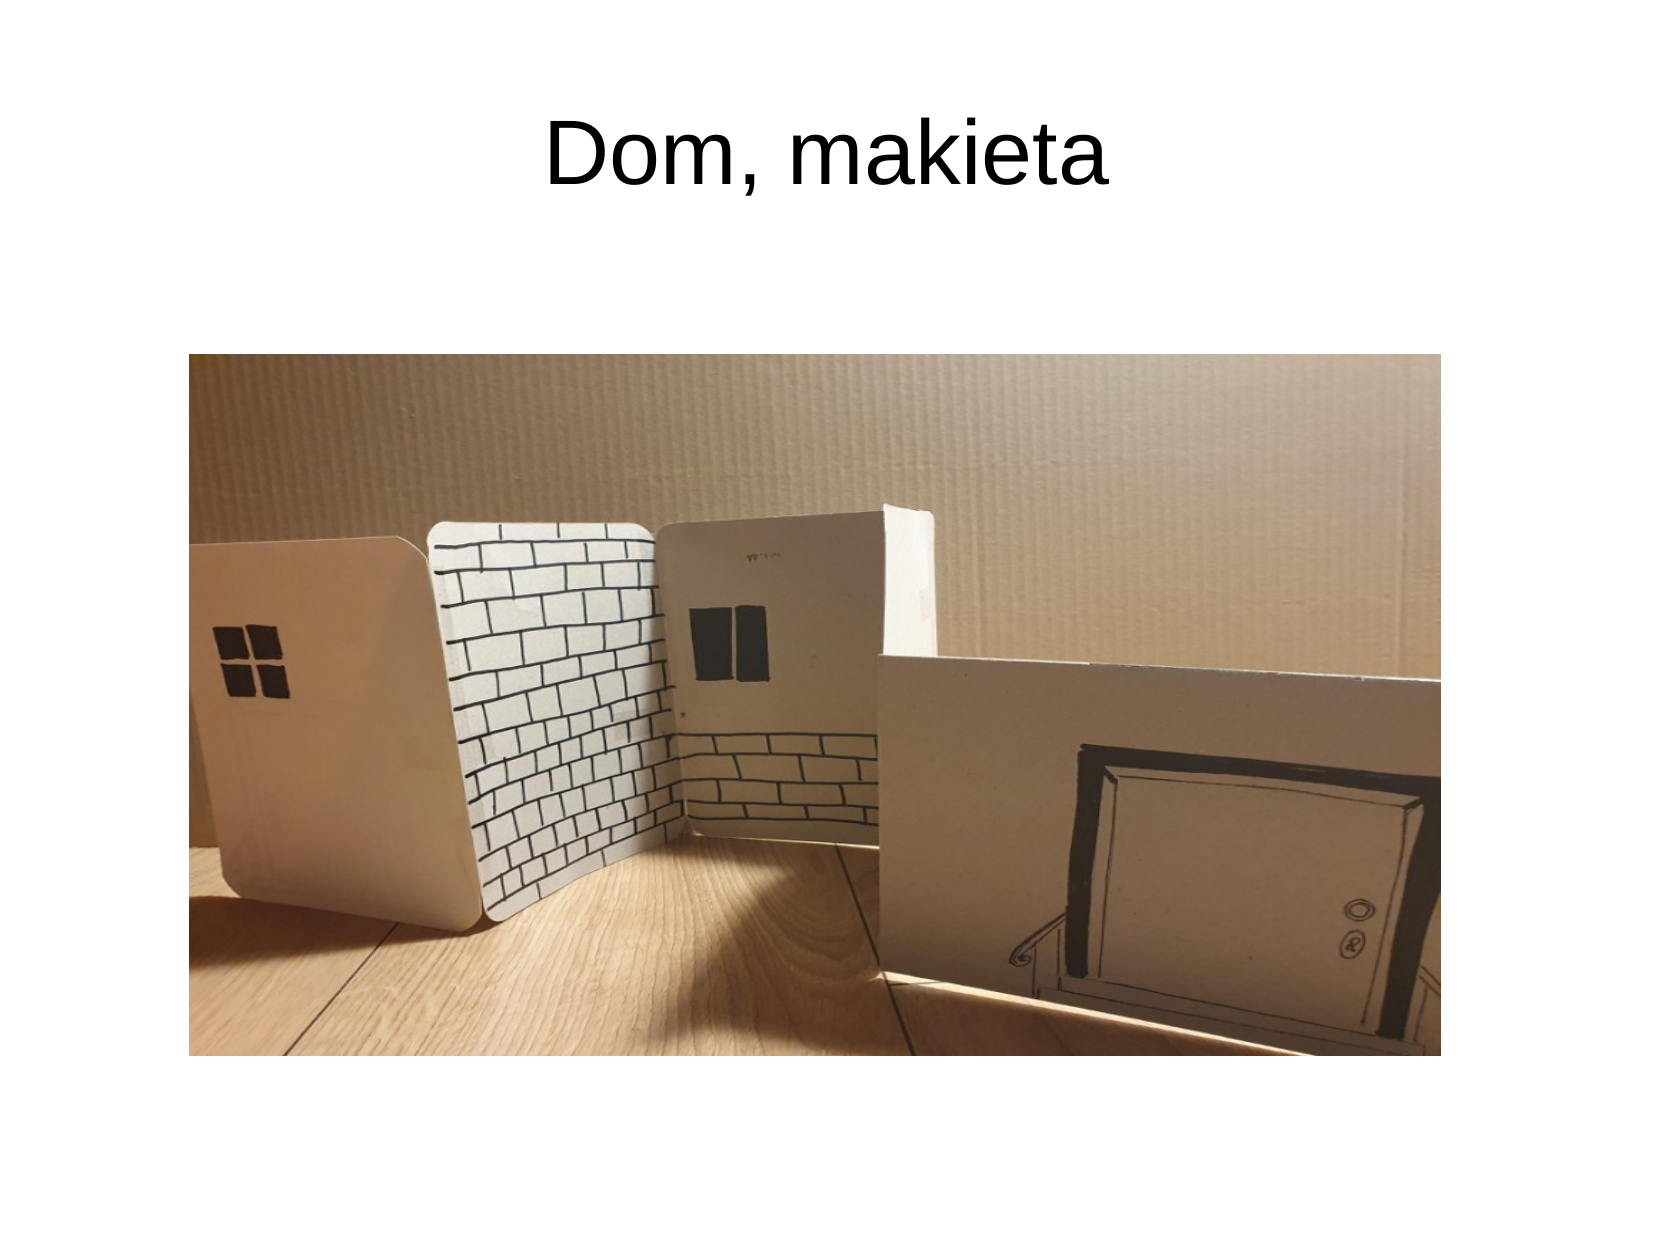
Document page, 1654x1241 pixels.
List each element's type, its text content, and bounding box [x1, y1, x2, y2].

picture [189, 354, 1441, 1056]
title Dom, makieta [82, 49, 1571, 257]
